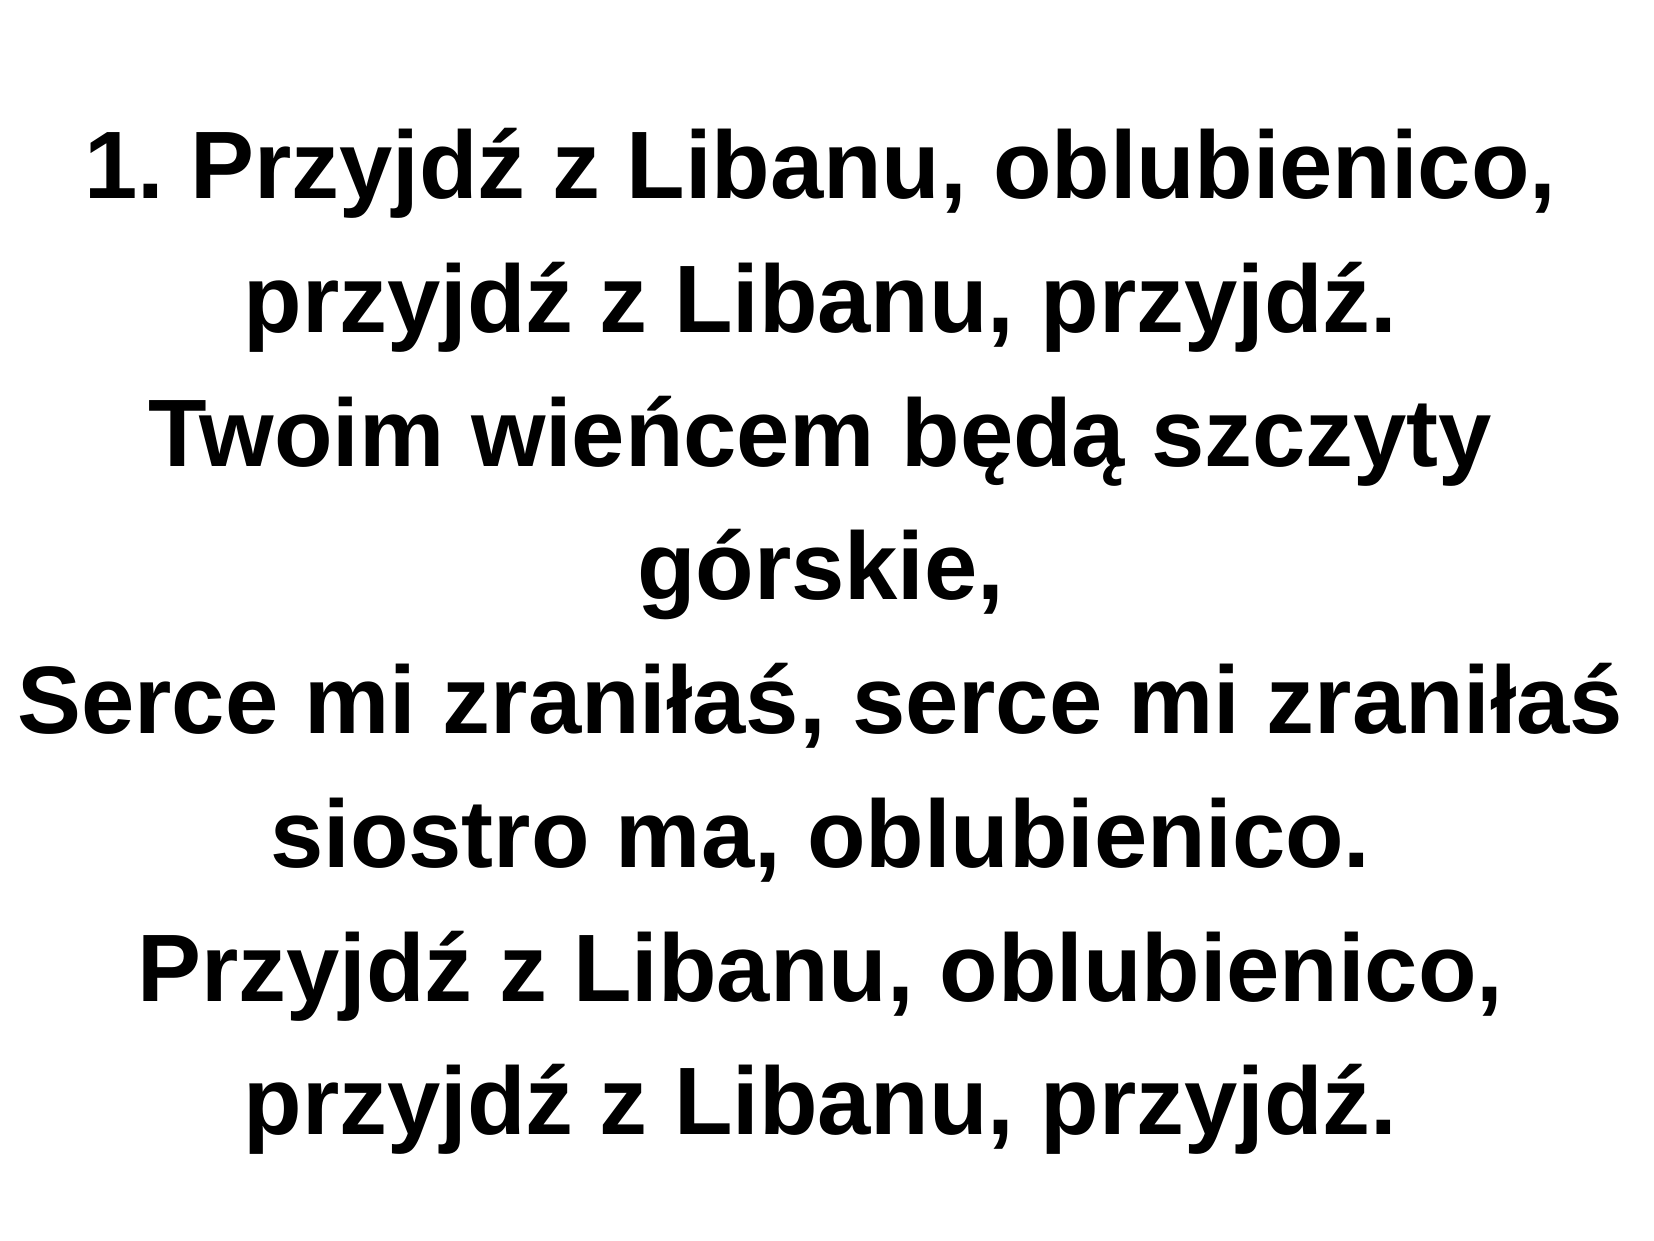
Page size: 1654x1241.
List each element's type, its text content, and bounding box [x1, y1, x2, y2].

subtitle 1. Przyjdź z Libanu, oblubienico, przyjdź z Libanu, przyjdź. Twoim wieńcem będą szczyty górskie, Serce mi zraniłaś, serce mi zraniłaś siostro ma, oblubienico. Przyjdź z Libanu, oblubienico, przyjdź z Libanu, przyjdź. [0, 0, 1642, 1241]
